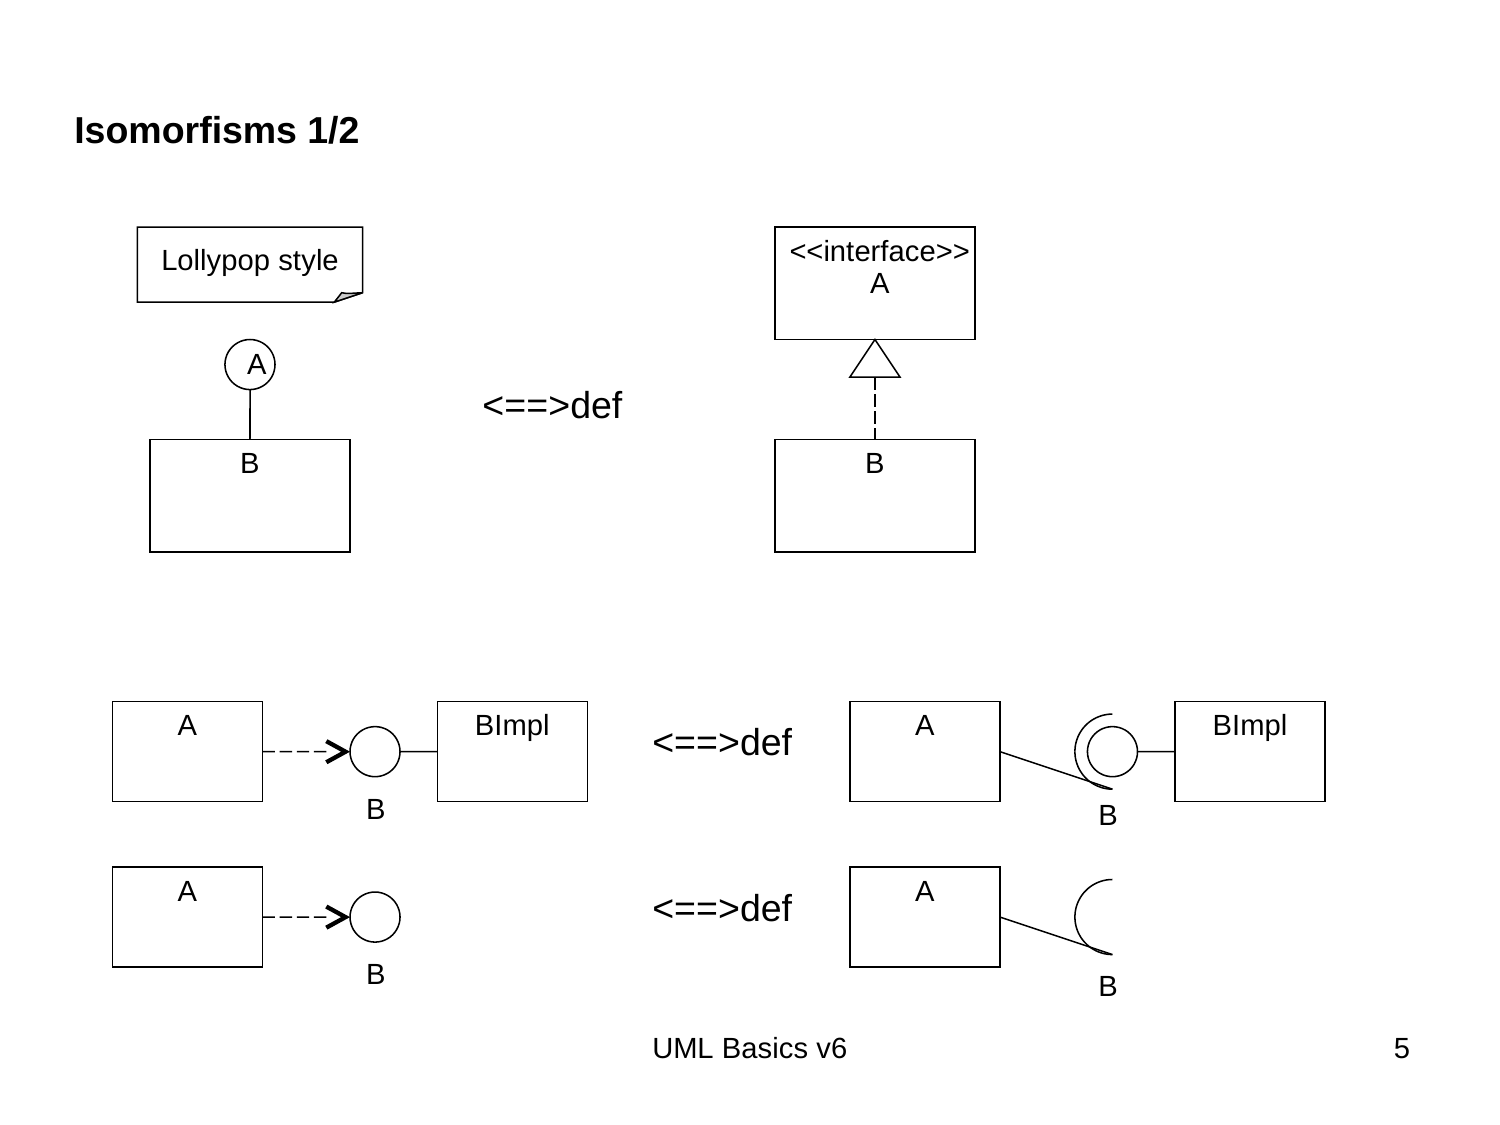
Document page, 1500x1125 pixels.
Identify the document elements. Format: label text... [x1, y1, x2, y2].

text_box B [774, 439, 975, 552]
text_box A [849, 701, 1000, 802]
text_box <==>def [467, 377, 638, 435]
text_box B [1083, 963, 1133, 1015]
text_box B [1083, 791, 1133, 844]
text_box [350, 892, 401, 943]
text_box <==>def [637, 879, 808, 938]
text_box Isomorfisms 1/2 [59, 102, 375, 160]
text_box [849, 339, 901, 378]
text_box Lollypop style [137, 227, 363, 303]
text_box A [112, 867, 263, 968]
text_box [350, 726, 400, 777]
text_box A [112, 701, 263, 802]
text_box [1087, 726, 1138, 777]
text_box <<interface>> A [774, 227, 975, 340]
text_box B [351, 785, 401, 838]
text_box B [149, 439, 350, 552]
text_box BImpl [437, 701, 588, 802]
text_box A [224, 339, 276, 390]
text_box A [849, 867, 1000, 968]
text_box BImpl [1175, 701, 1326, 802]
text_box <==>def [637, 714, 808, 772]
text_box B [351, 951, 401, 1003]
